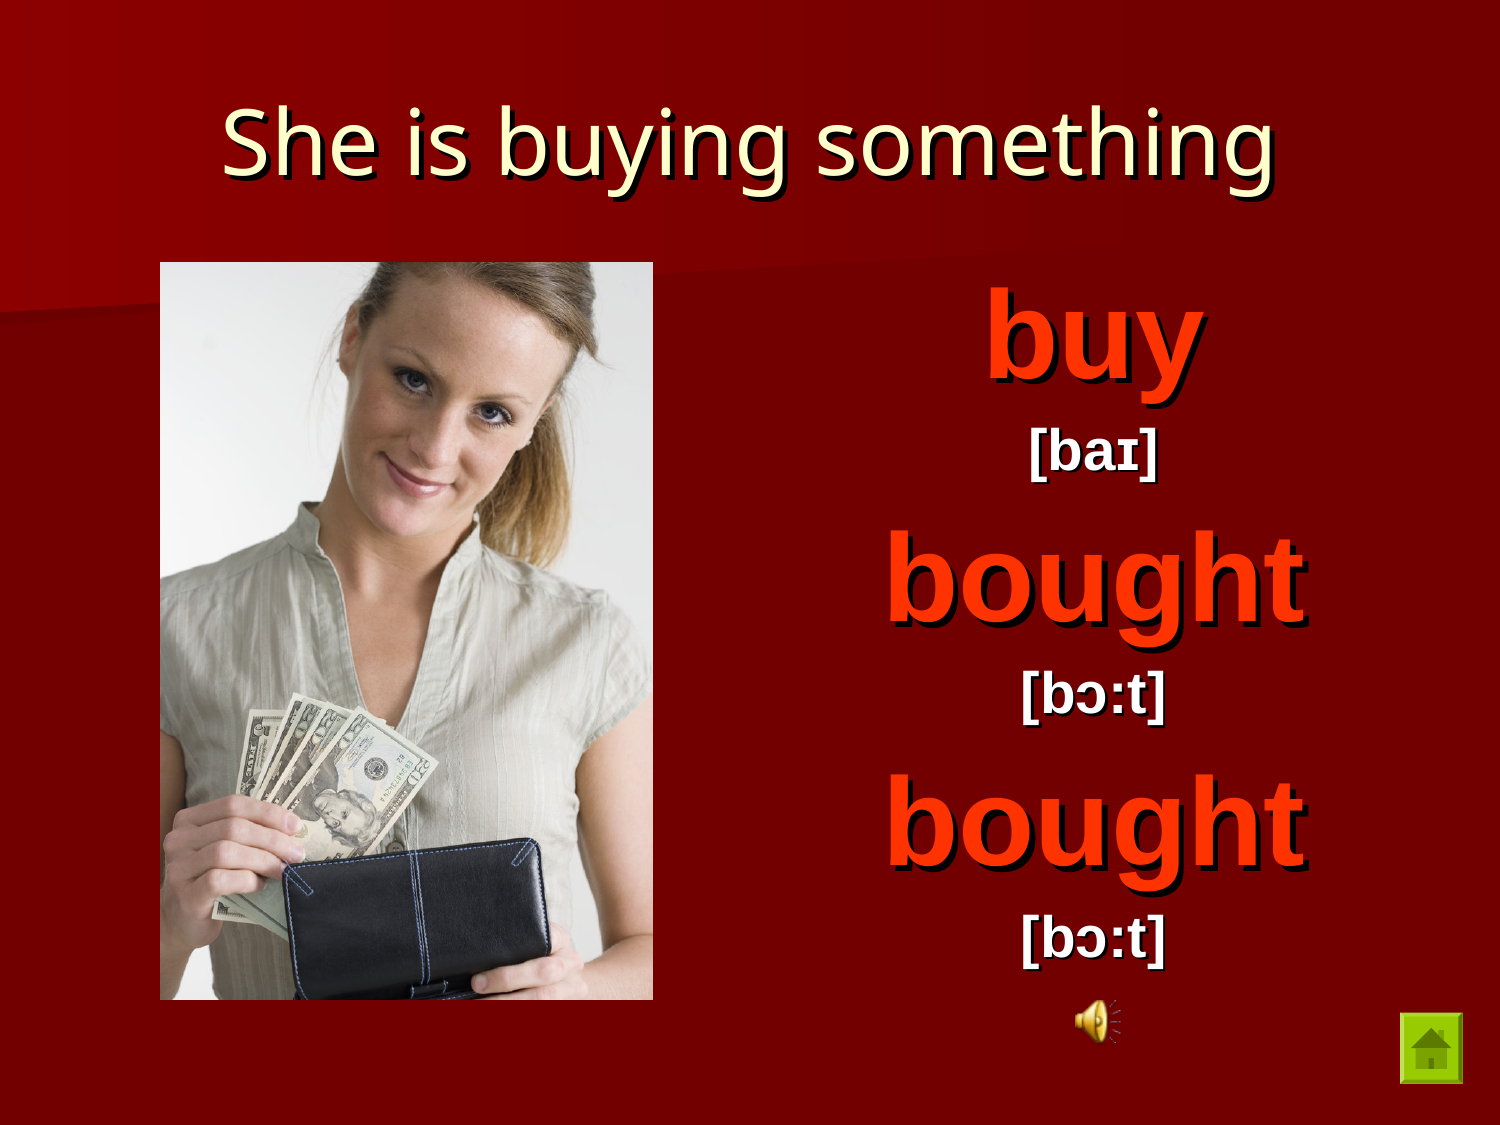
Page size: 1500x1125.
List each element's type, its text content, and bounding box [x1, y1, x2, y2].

picture [1074, 999, 1126, 1051]
list buy [baɪ] bought [bɔ:t] bought [bɔ:t] [762, 262, 1426, 1000]
picture [160, 262, 653, 1000]
text_box [1401, 1012, 1463, 1084]
title She is buying something [75, 45, 1426, 233]
